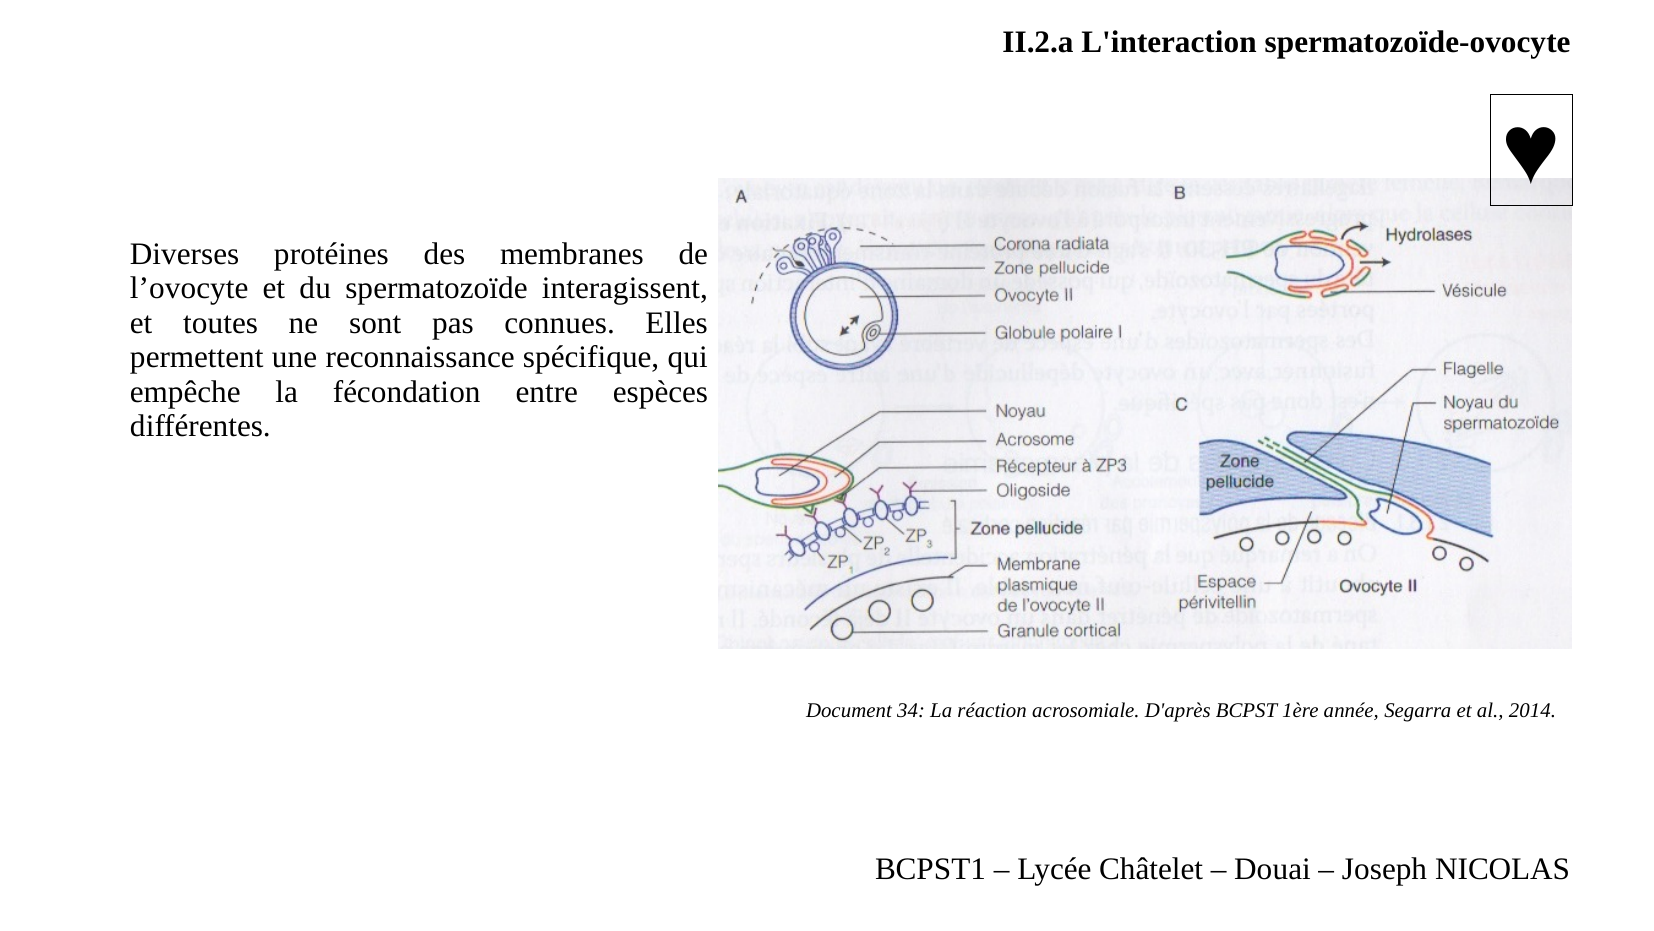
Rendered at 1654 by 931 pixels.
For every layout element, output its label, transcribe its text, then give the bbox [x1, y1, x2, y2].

text_box II.2.a L'interaction spermatozoïde-ovocyte [165, 5, 1572, 78]
picture [717, 177, 1573, 650]
text_box BCPST1 – Lycée Châtelet – Douai – Joseph NICOLAS [637, 832, 1571, 905]
text_box Diverses protéines des membranes de l’ovocyte et du spermatozoïde interagissent, et toutes ne sont pas connues. Elles permettent une reconnaissance spécifique, qui empêche la fécondation entre espèces différentes. [129, 236, 709, 823]
text_box ♥ [1490, 94, 1573, 206]
text_box Document 34: La réaction acrosomiale. D'après BCPST 1ère année, Segarra et al., 2014. [797, 652, 1565, 768]
